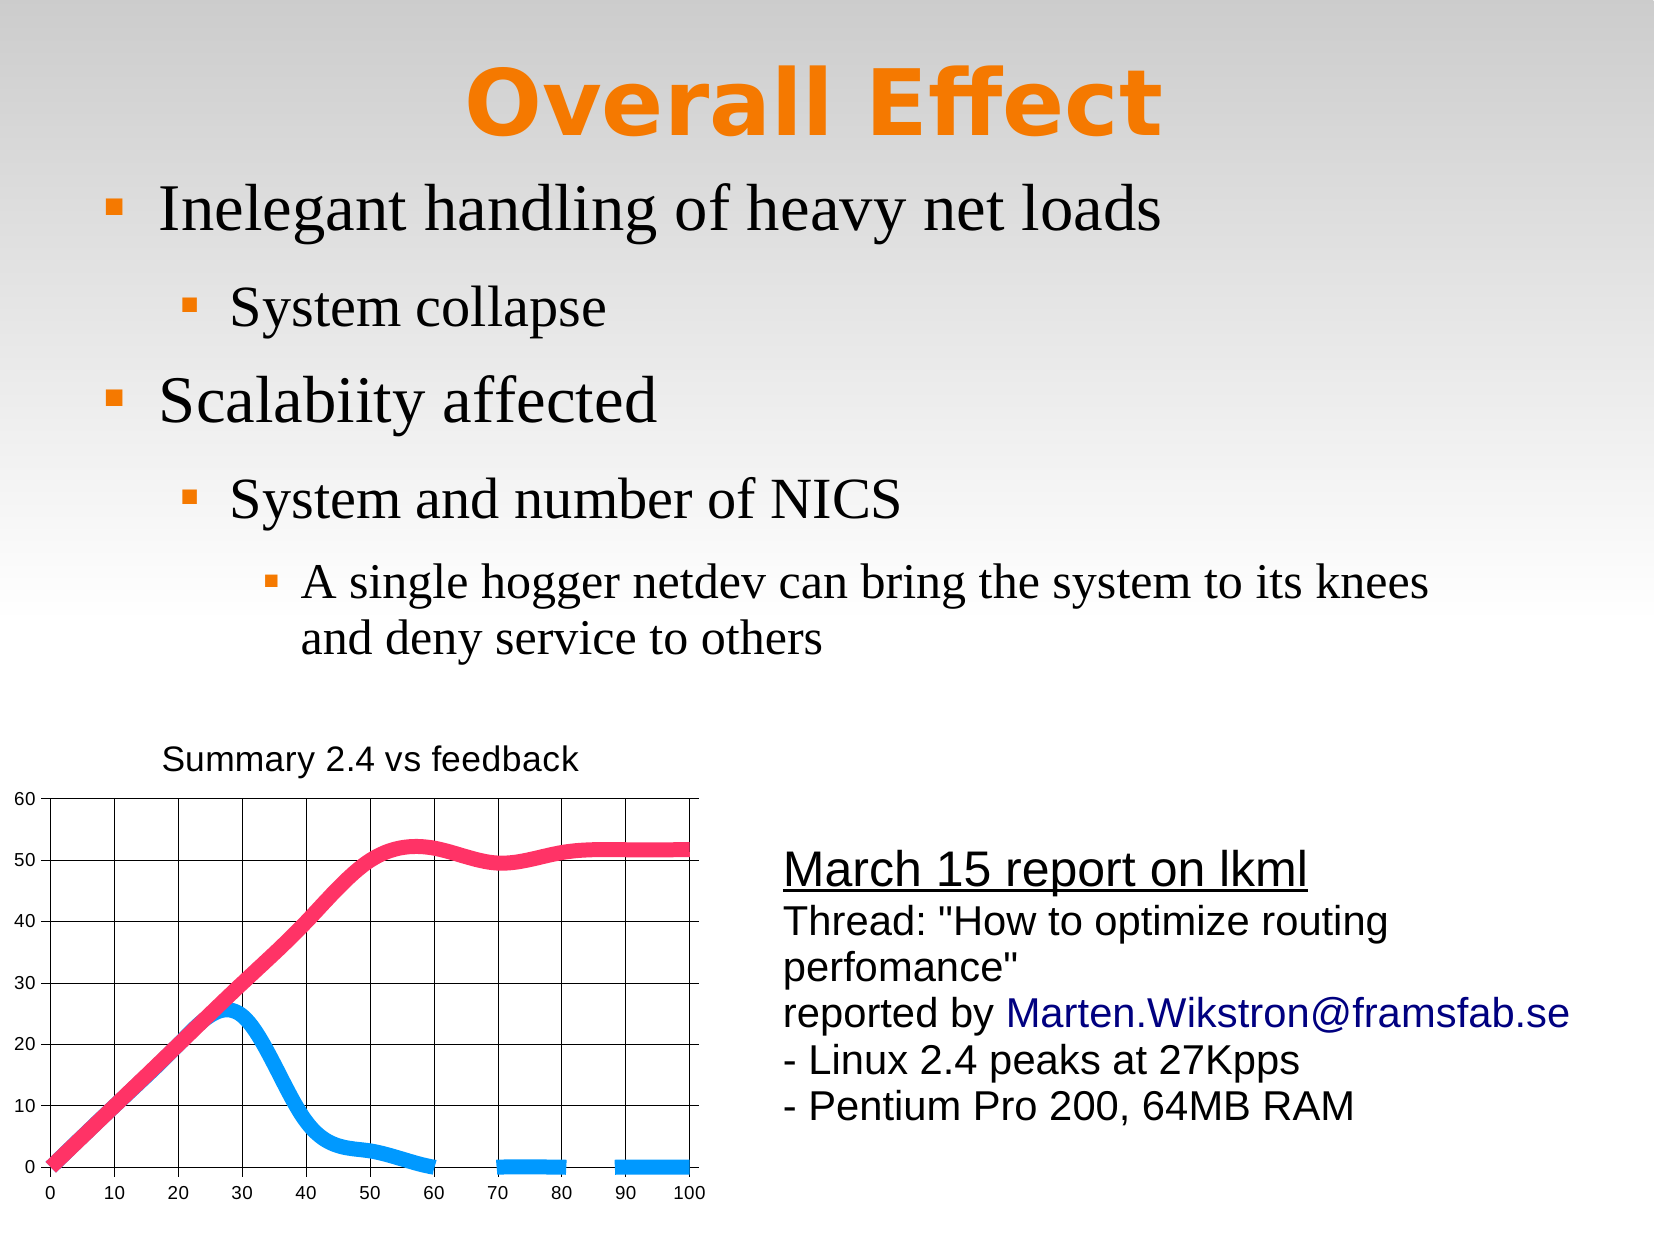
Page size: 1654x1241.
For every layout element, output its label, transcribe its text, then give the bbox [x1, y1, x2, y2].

text_box March 15 report on lkml Thread: "How to optimize routing perfomance" reported by Marten.Wikstron@framsfab.se - Linux 2.4 peaks at 27Kpps - Pentium Pro 200, 64MB RAM [768, 834, 1629, 1198]
title Overall Effect [108, 0, 1521, 208]
list Inelegant handling of heavy net loads System collapse Scalabiity affected System and number of NICS A single hogger netdev can bring the system to its knees and deny service to others [88, 170, 1514, 714]
chart [0, 717, 722, 1215]
